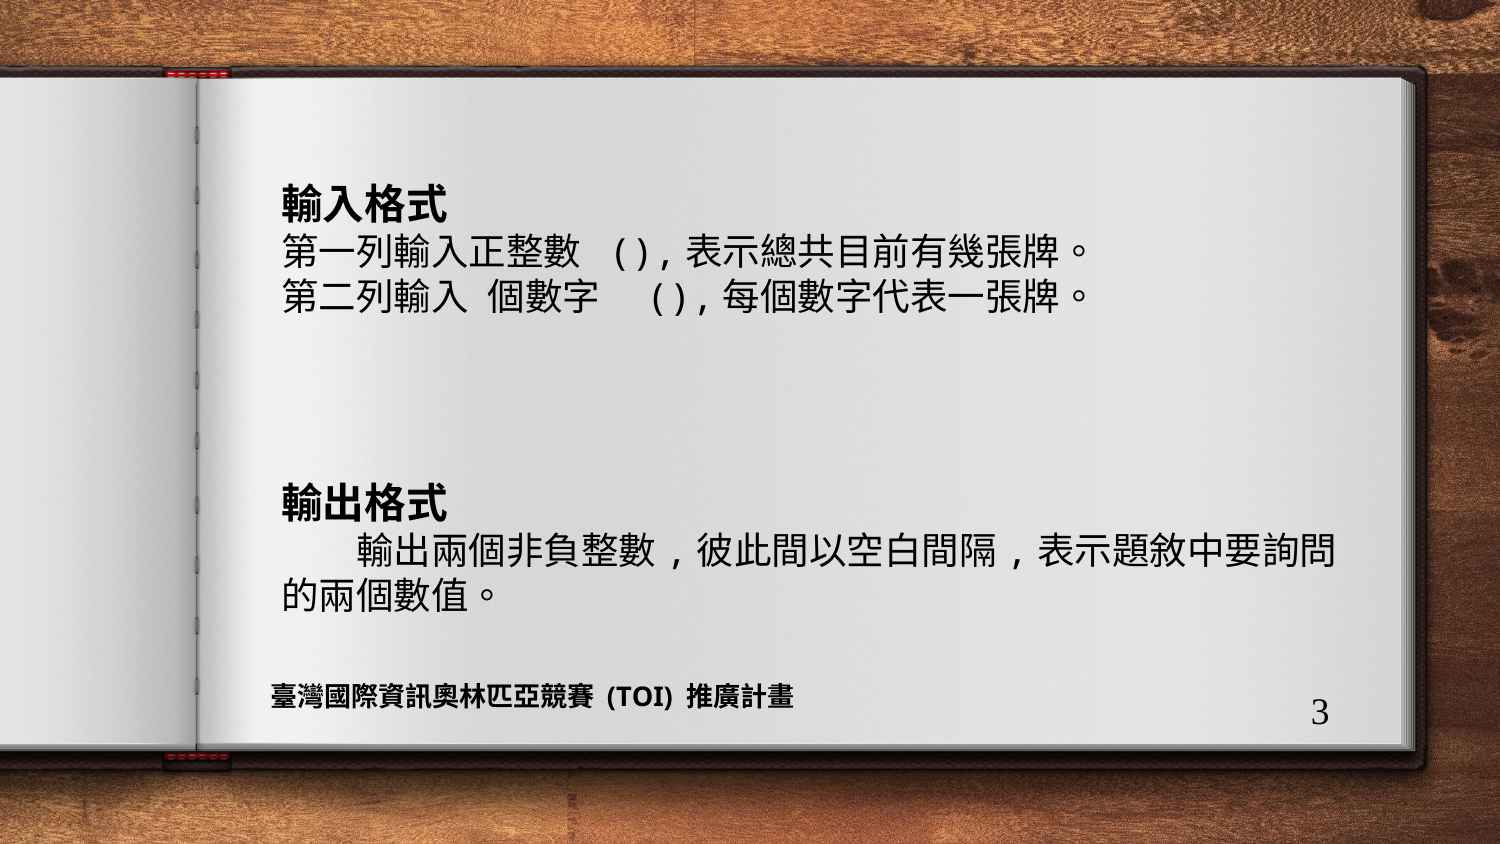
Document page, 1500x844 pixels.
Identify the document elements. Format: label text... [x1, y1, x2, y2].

text_box 輸出格式 輸出兩個非負整數,彼此間以空白間隔,表示題敘中要詢問的兩個數值。 [266, 470, 1368, 625]
text_box 輸入格式 第一列輸入正整數 (),表示總共目前有幾張牌。 第二列輸入 個數字 (),每個數字代表一張牌。 [266, 171, 1356, 326]
text_box 3 [1295, 672, 1386, 737]
